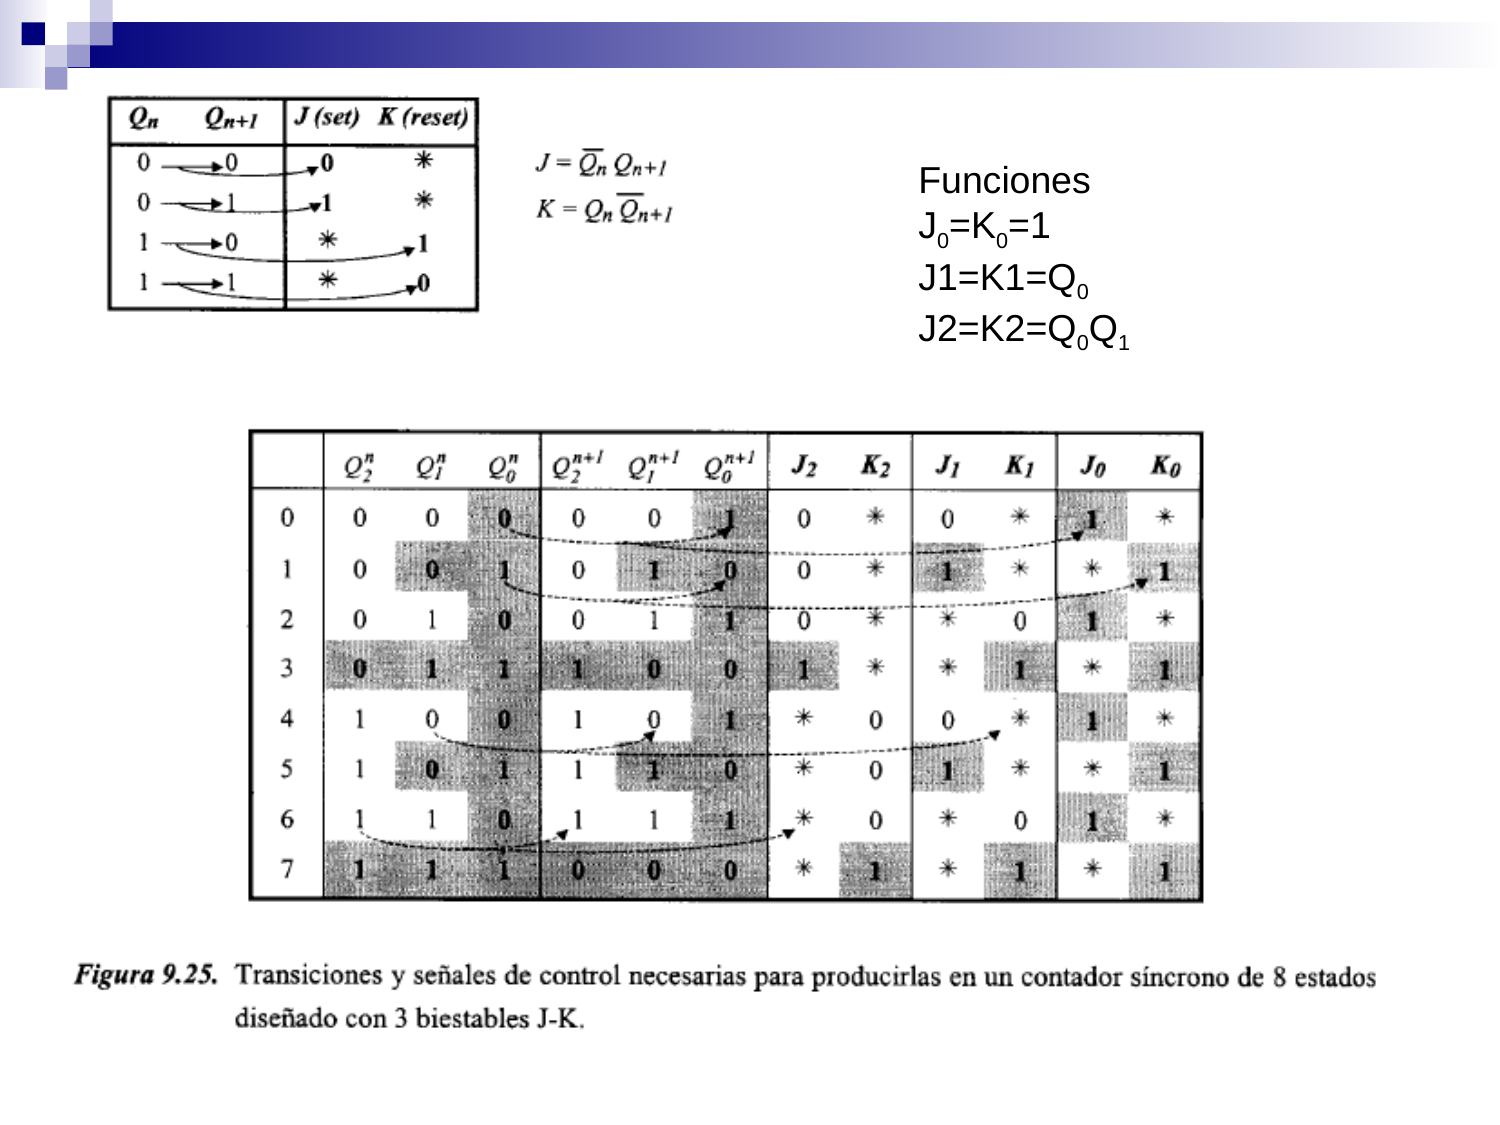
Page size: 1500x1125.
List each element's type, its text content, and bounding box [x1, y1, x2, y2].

picture [64, 408, 1383, 1035]
text_box Funciones J0=K0=1 J1=K1=Q0 J2=K2=Q0Q1 [903, 148, 1223, 363]
picture [76, 78, 691, 330]
